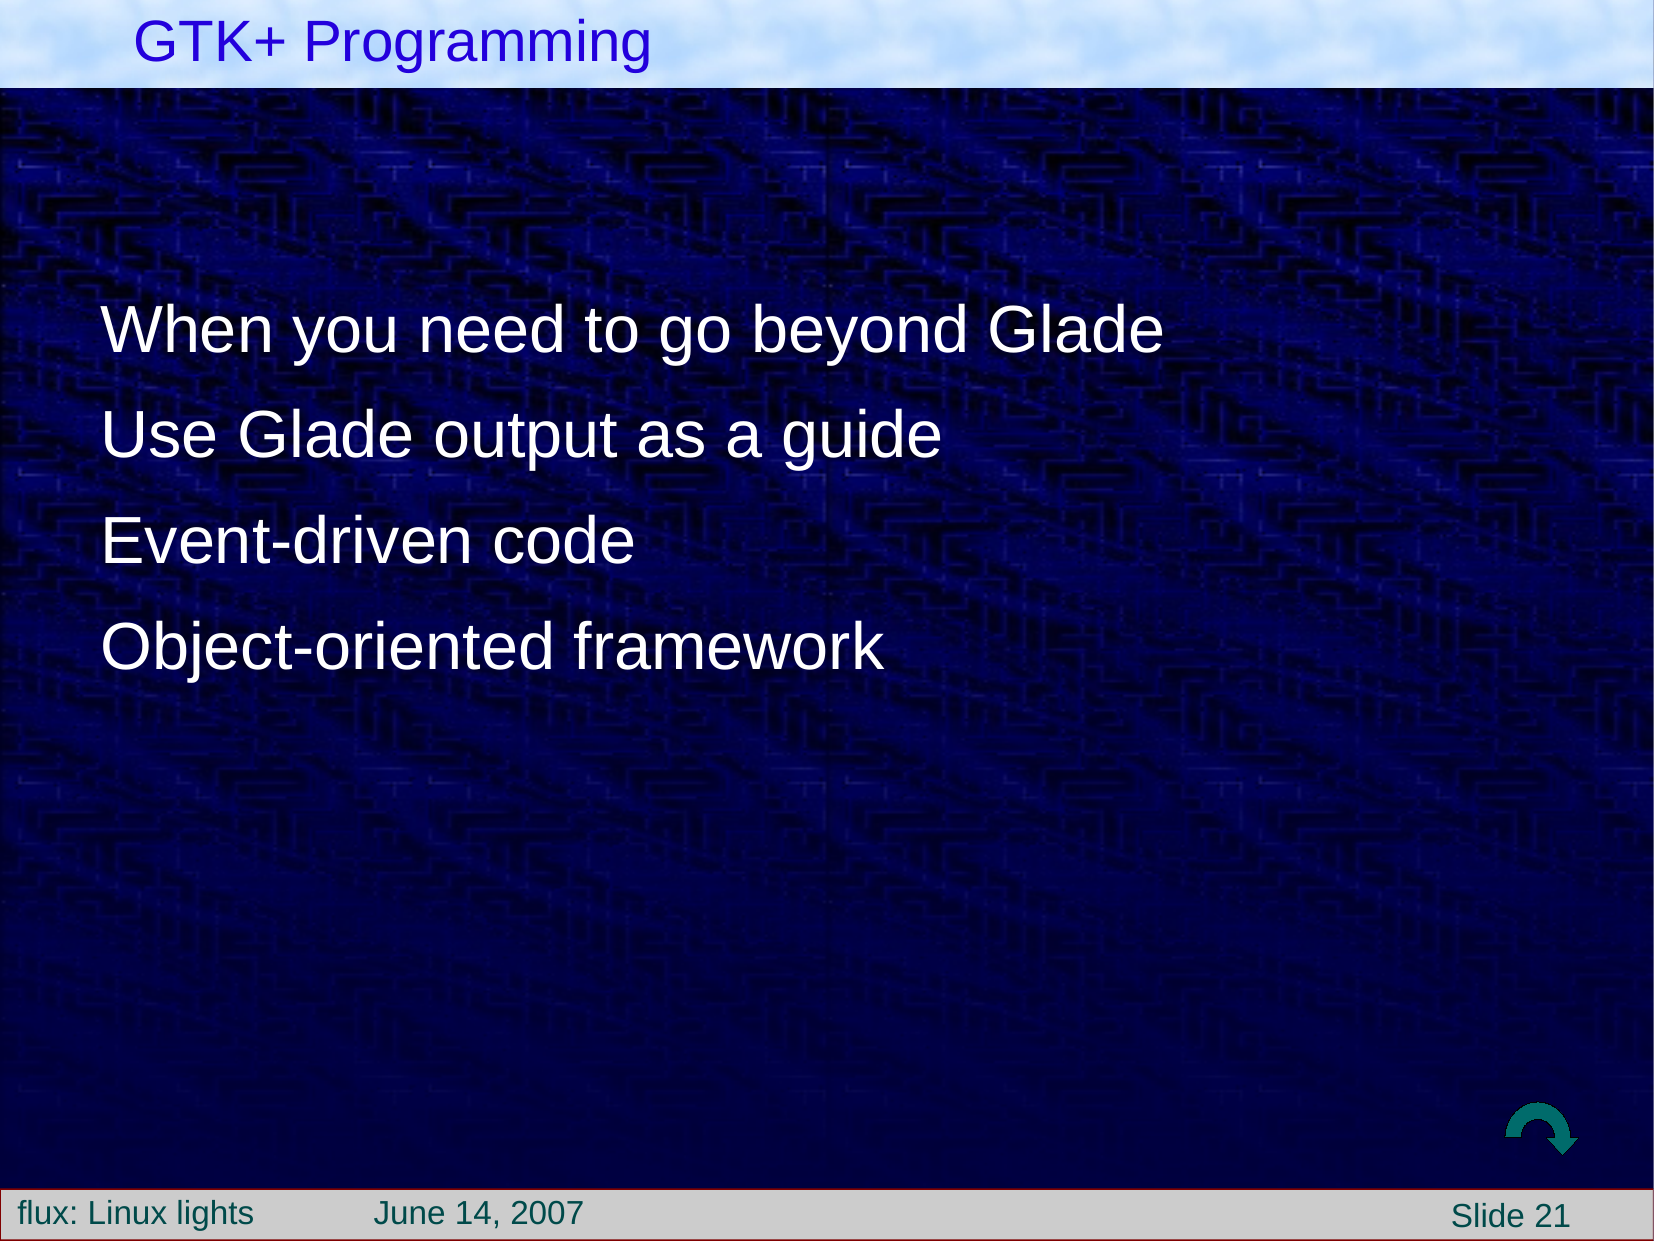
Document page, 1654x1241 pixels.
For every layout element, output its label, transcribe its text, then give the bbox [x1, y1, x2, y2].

text_box [713, 1189, 1436, 1241]
text_box GTK+ Programming [0, 0, 1654, 88]
list When you need to go beyond Glade Use Glade output as a guide Event-driven code Object-oriented framework [82, 290, 1634, 1094]
text_box flux: Linux lights June 14, 2007 [2, 1186, 713, 1241]
text_box Slide <number> [1436, 1189, 1654, 1241]
text_box [1504, 1101, 1579, 1156]
picture [0, 88, 1654, 1189]
